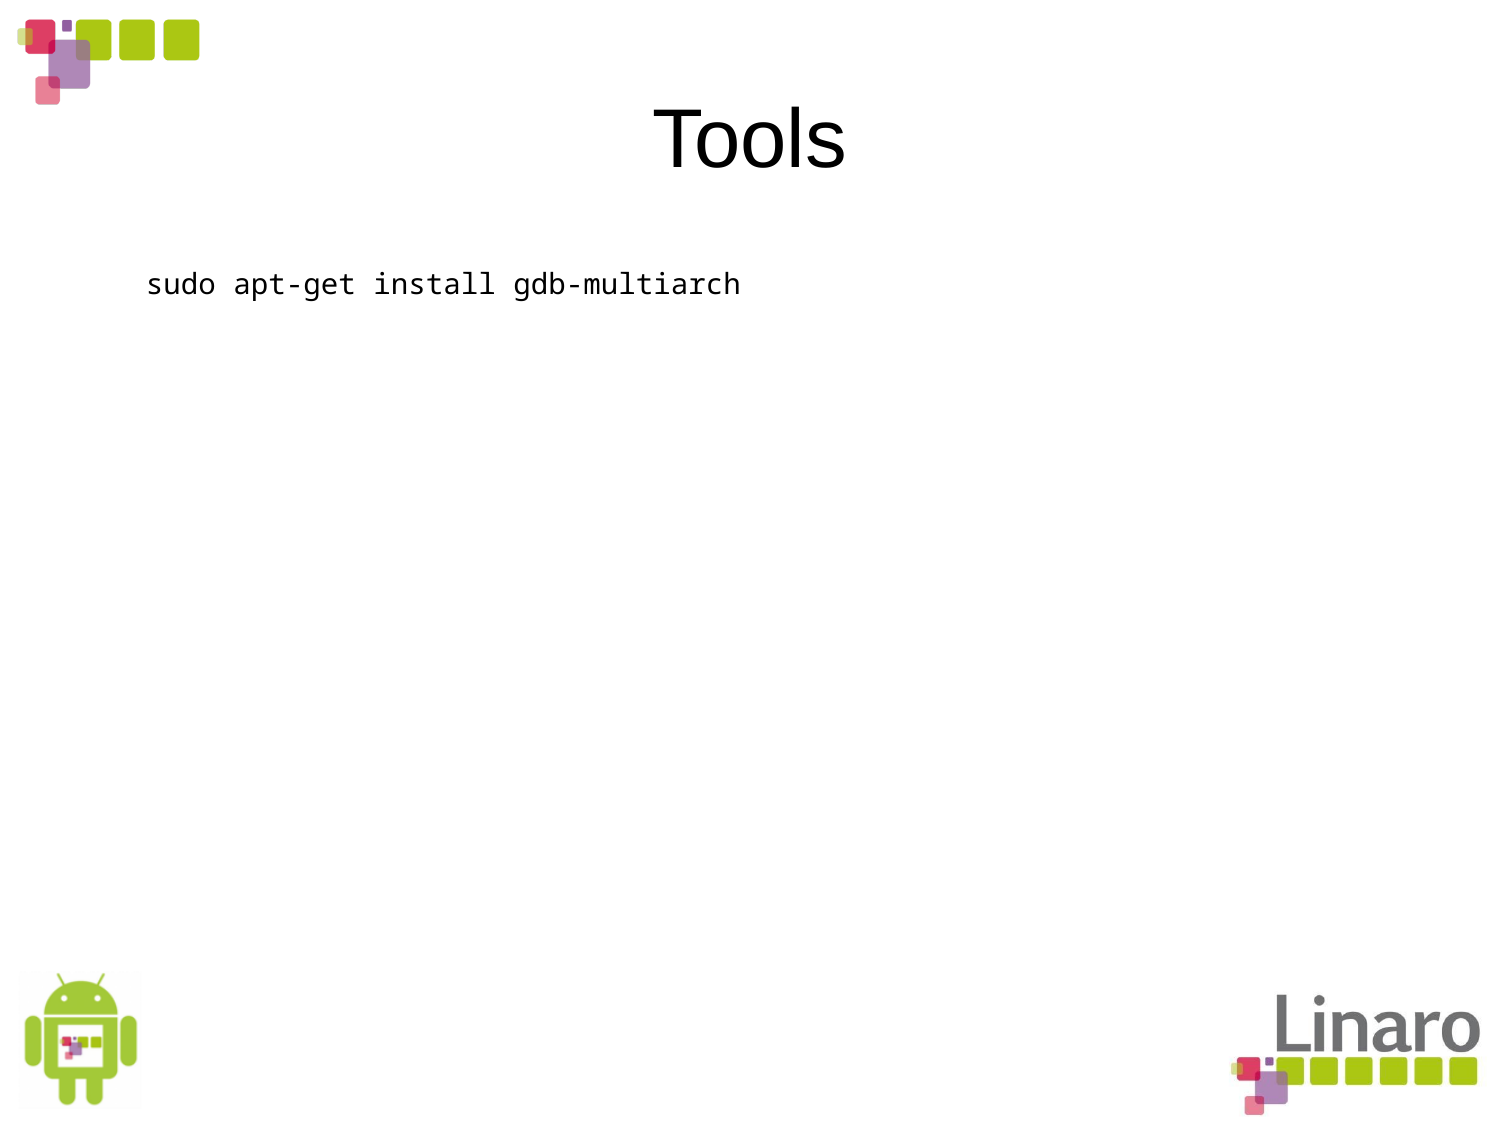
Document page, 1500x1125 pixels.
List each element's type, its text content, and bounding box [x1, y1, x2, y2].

list sudo apt-get install gdb-multiarch [74, 263, 1425, 916]
title Tools [74, 44, 1425, 233]
picture [18, 971, 142, 1109]
picture [1219, 986, 1491, 1123]
picture [16, 12, 205, 121]
